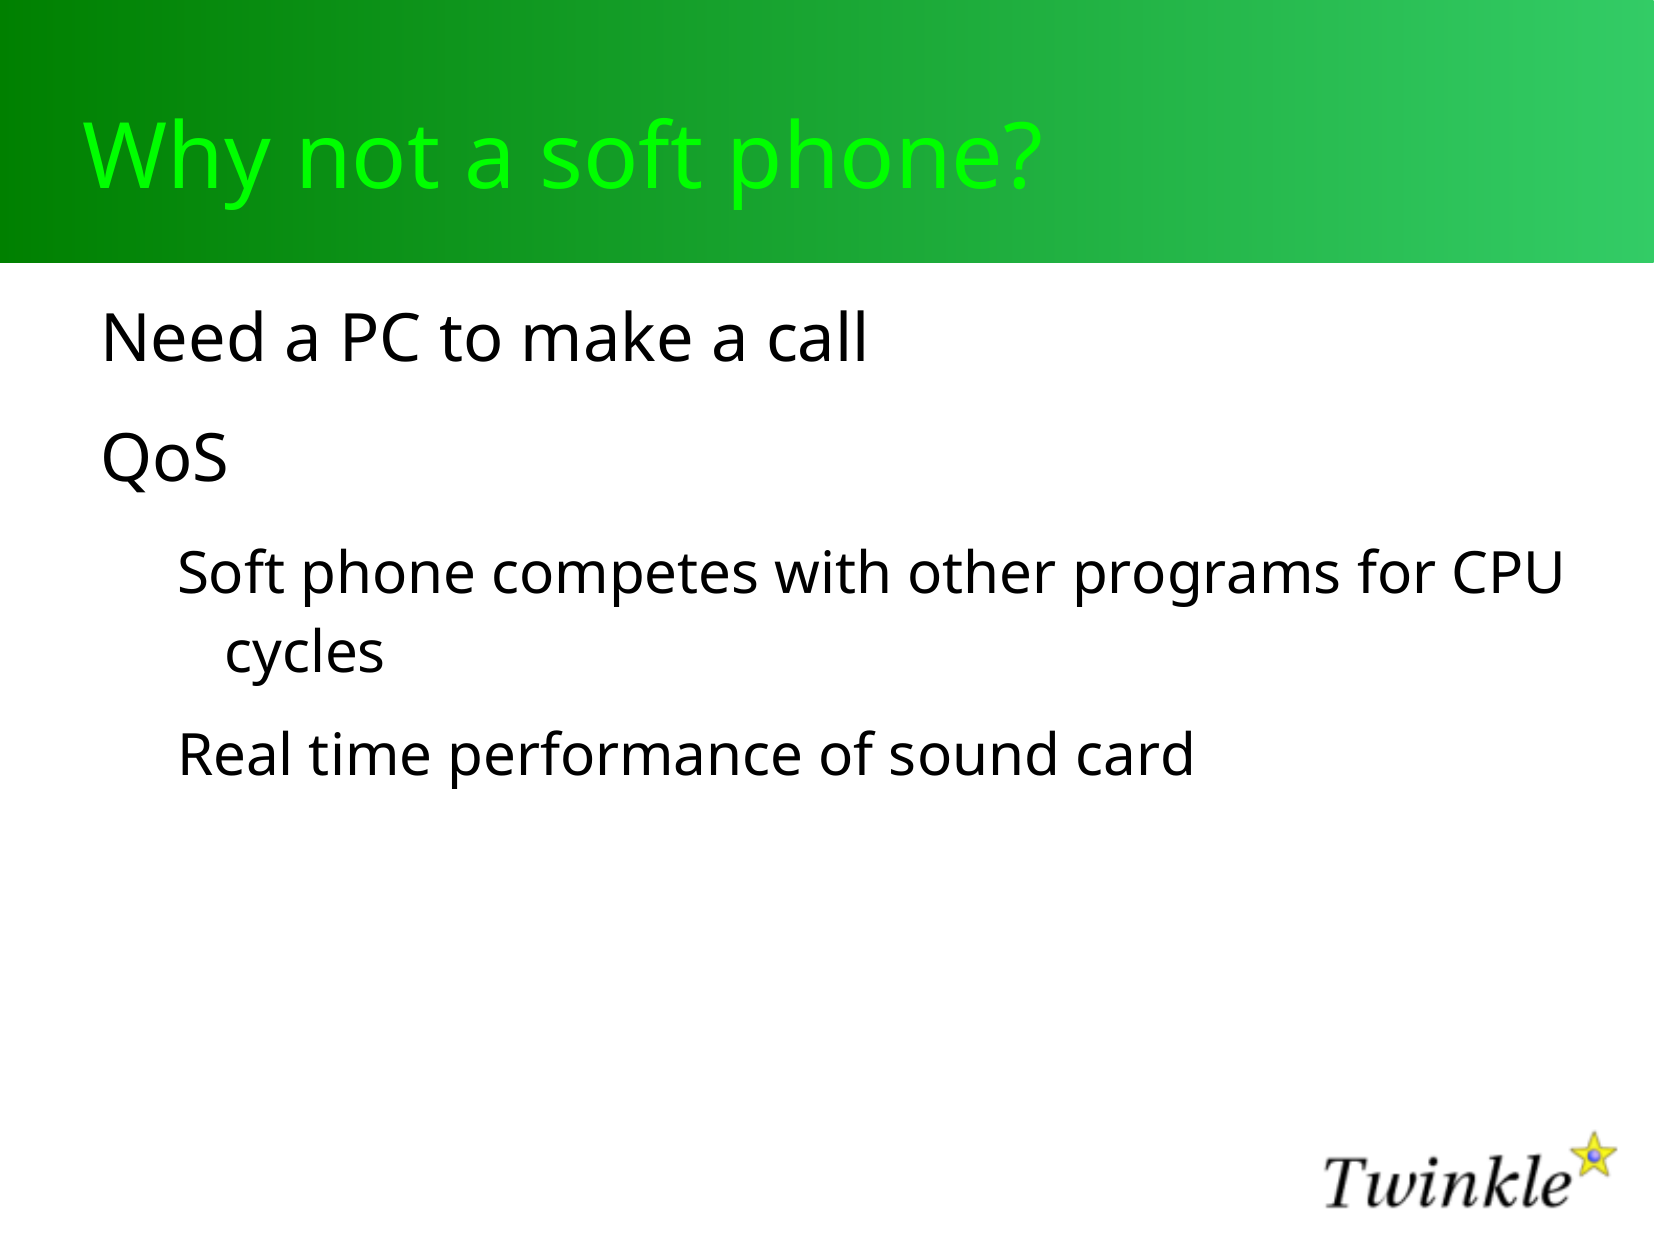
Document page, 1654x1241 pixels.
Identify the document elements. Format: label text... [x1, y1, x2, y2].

list Need a PC to make a call QoS Soft phone competes with other programs for CPU cycles Real time performance of sound card [82, 290, 1571, 1094]
picture [1312, 1124, 1626, 1221]
title Why not a soft phone? [82, 56, 1571, 250]
